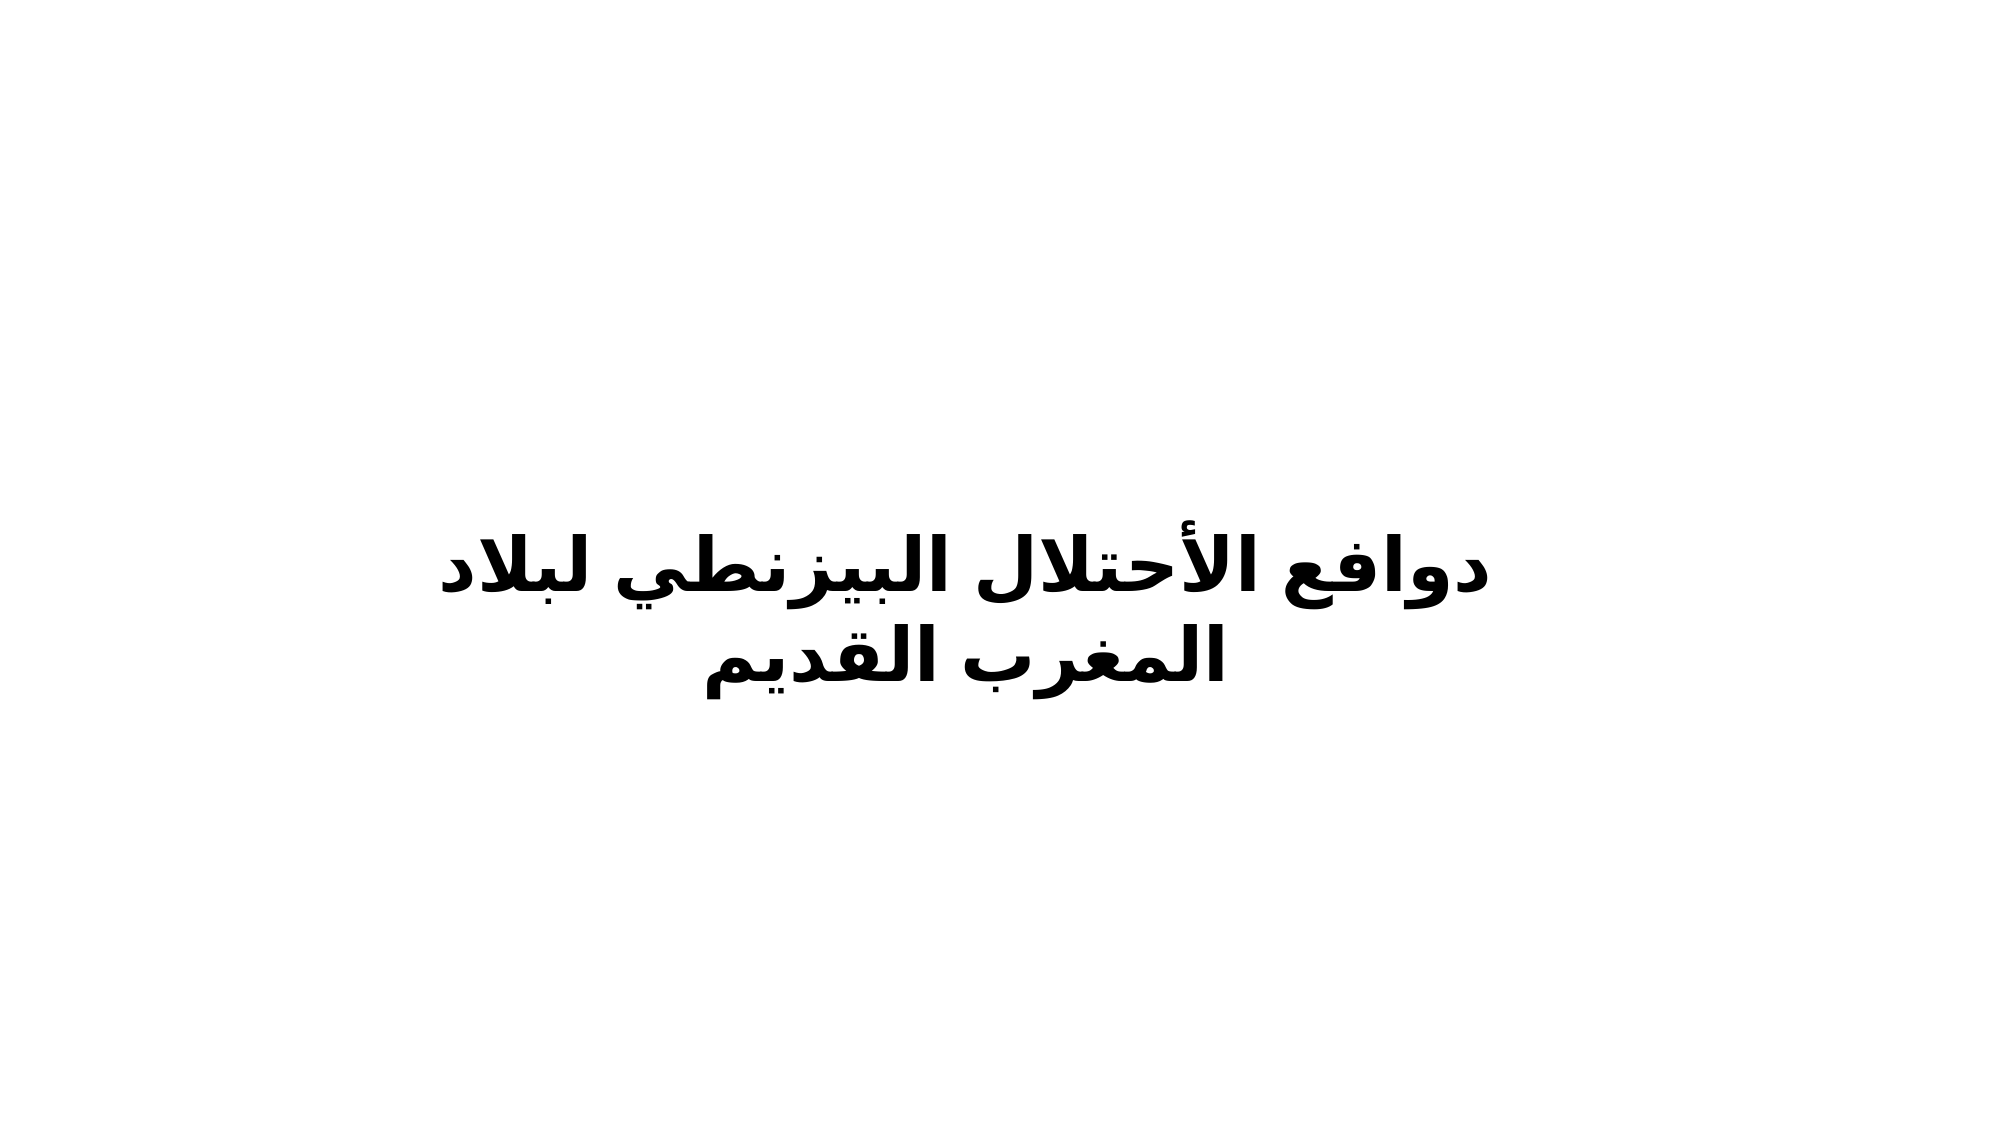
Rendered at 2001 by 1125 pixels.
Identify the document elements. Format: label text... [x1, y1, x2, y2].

text_box دوافع الأحتلال البيزنطي لبلاد المغرب القديم [347, 509, 1585, 616]
